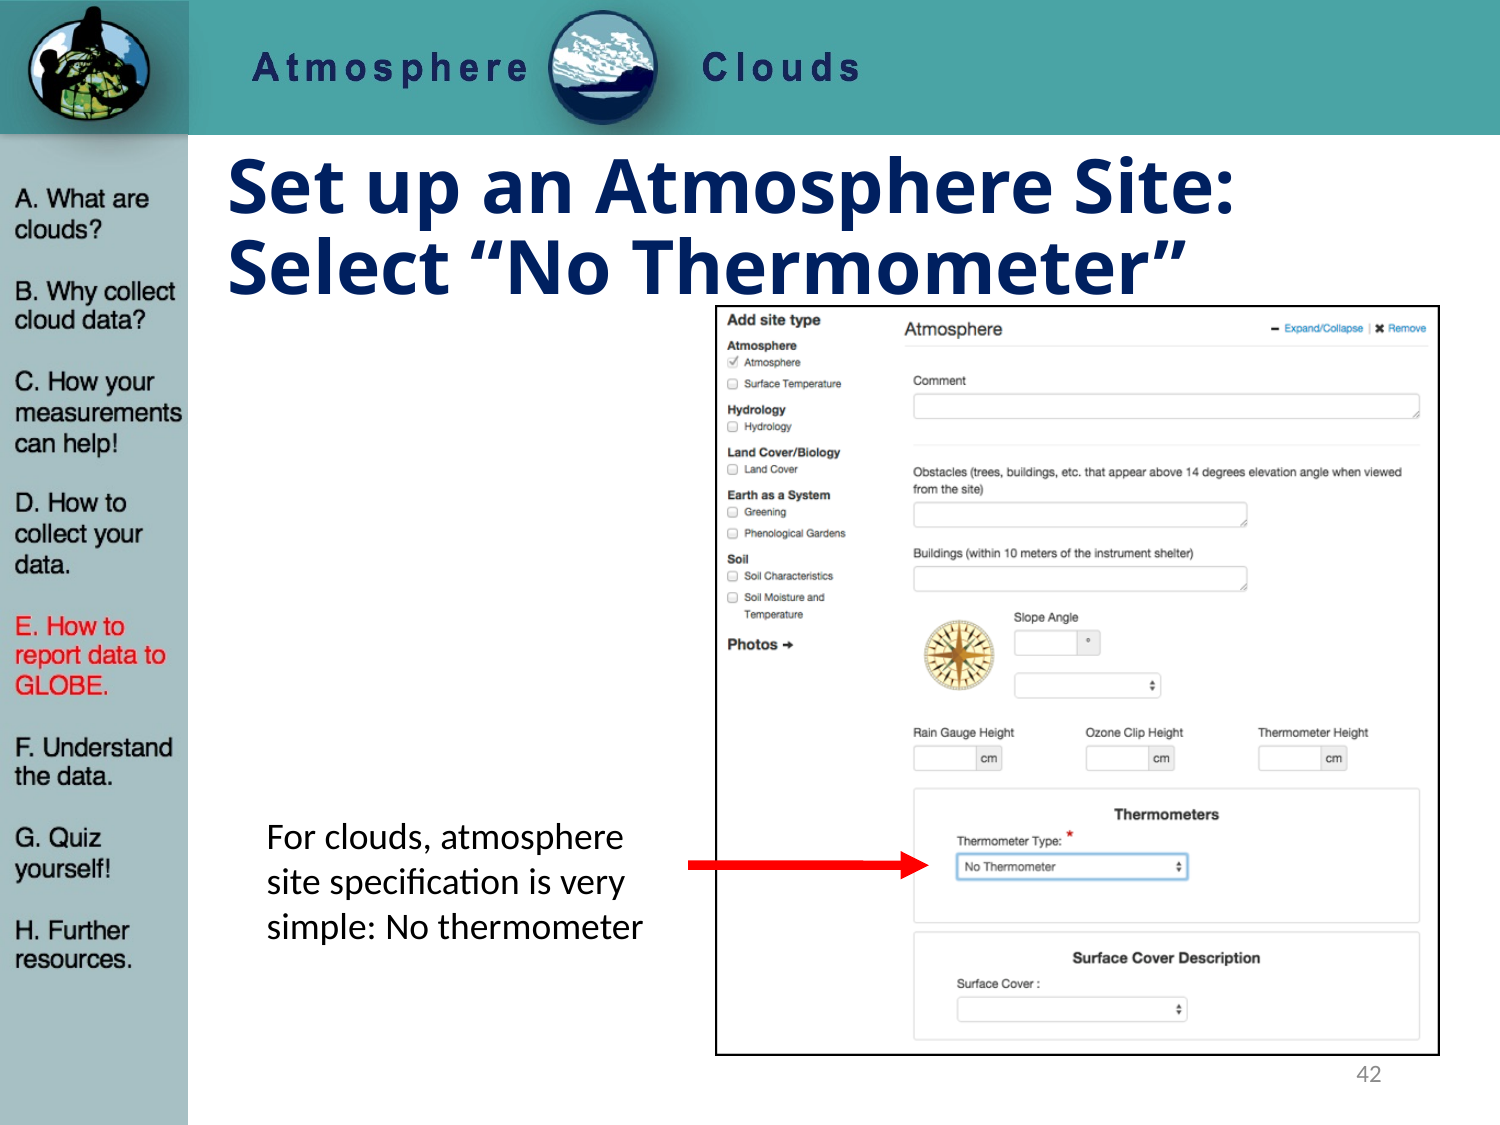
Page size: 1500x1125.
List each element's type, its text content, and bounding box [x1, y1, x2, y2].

slide_number <number> [1059, 1056, 1397, 1103]
title Set up an Atmosphere Site: Select “No Thermometer” [212, 154, 1397, 306]
picture [715, 305, 1440, 1056]
text_box For clouds, atmosphere site specification is very simple: No thermometer [251, 804, 677, 955]
picture [0, 0, 1500, 1125]
